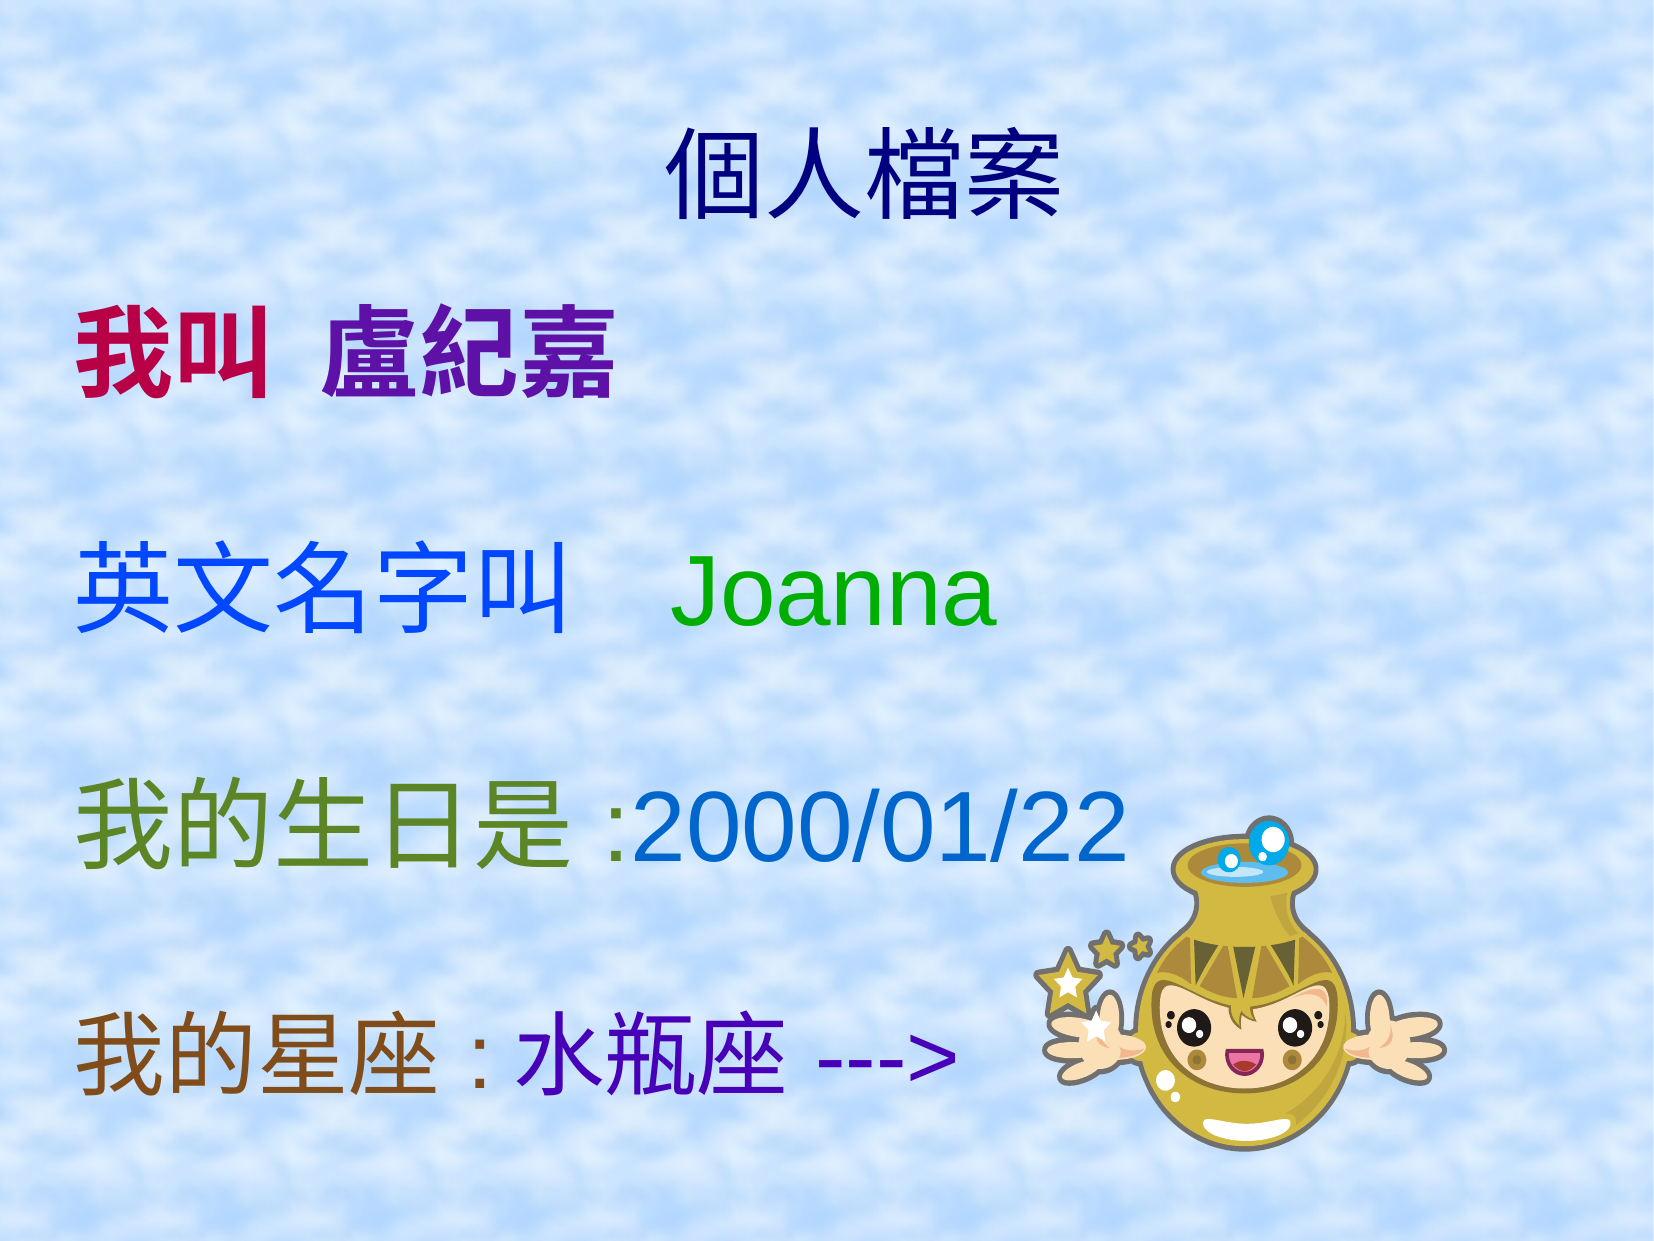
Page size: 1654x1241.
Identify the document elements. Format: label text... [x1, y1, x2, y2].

text_box 我的生日是:2000/01/22 [59, 738, 1152, 886]
picture [0, 0, 1654, 1241]
text_box 個人檔案 [649, 88, 1152, 266]
text_box 我叫 盧紀嘉 [59, 265, 709, 443]
text_box 我的星座:水瓶座---> [59, 974, 1033, 1100]
text_box 英文名字叫 Joanna [59, 501, 1123, 650]
